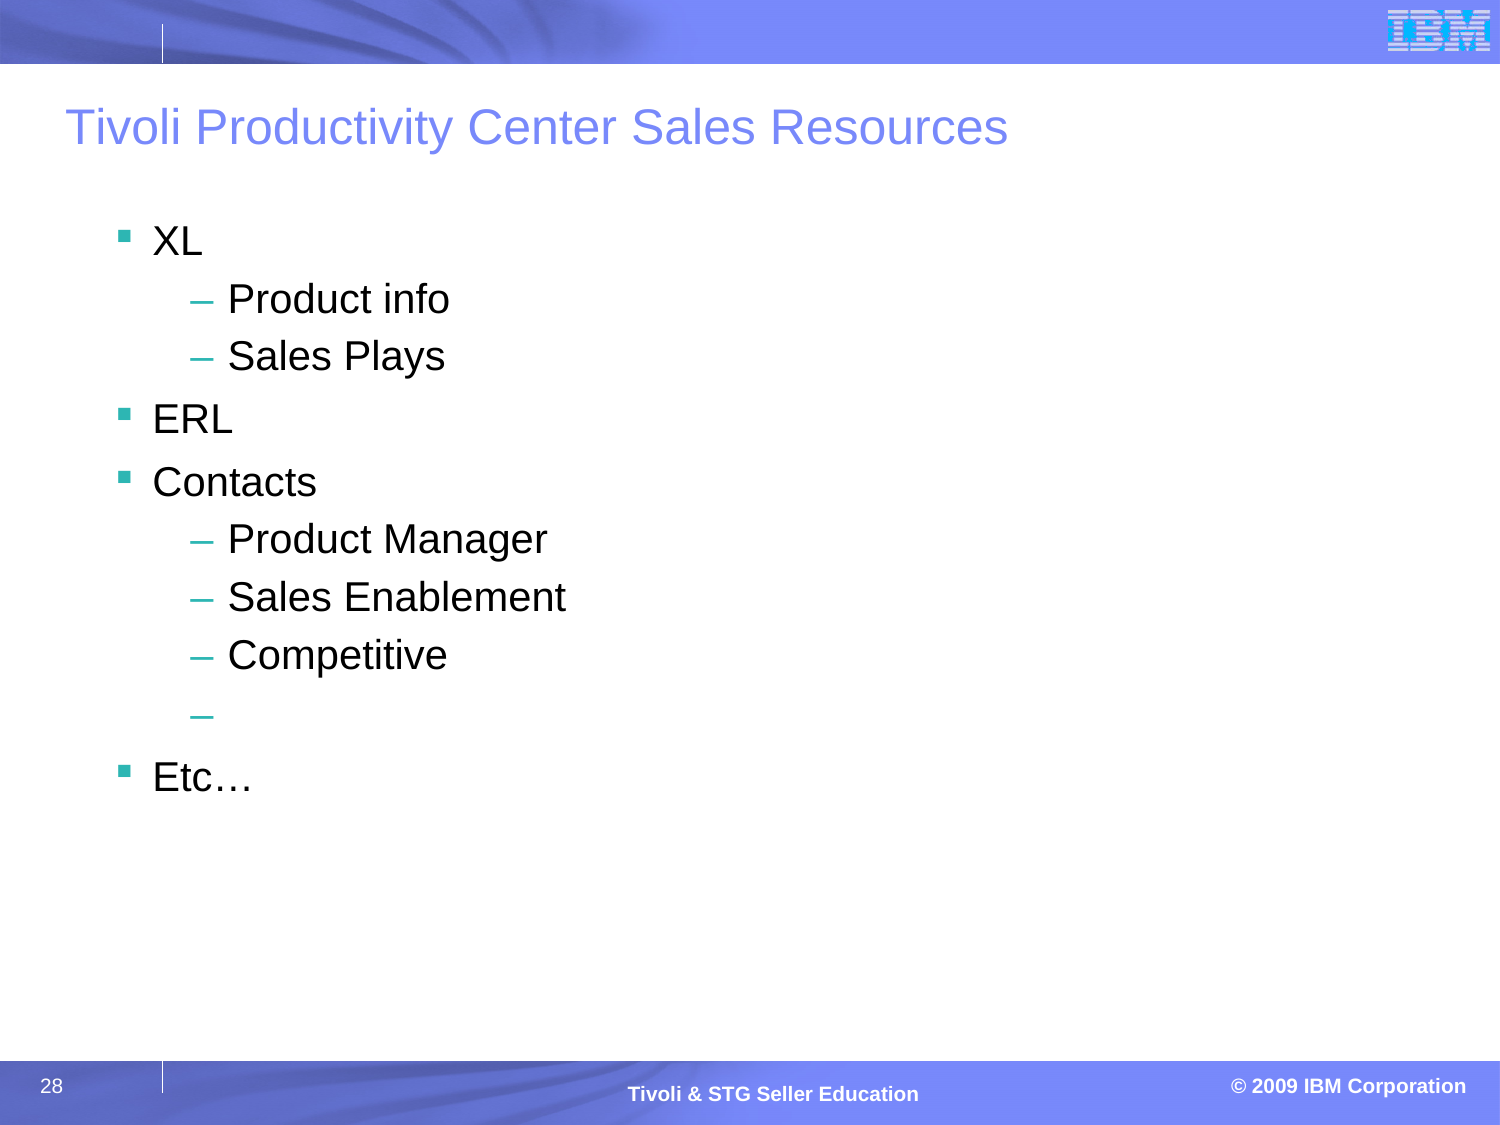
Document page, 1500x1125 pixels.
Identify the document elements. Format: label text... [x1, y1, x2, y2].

picture [0, 1061, 1500, 1125]
picture [0, 0, 1500, 64]
text_box 1 [25, 1066, 101, 1120]
list XL Product info Sales Plays ERL Contacts Product Manager Sales Enablement Competitive Etc… [99, 212, 1376, 913]
title Tivoli Productivity Center Sales Resources [50, 80, 1403, 163]
